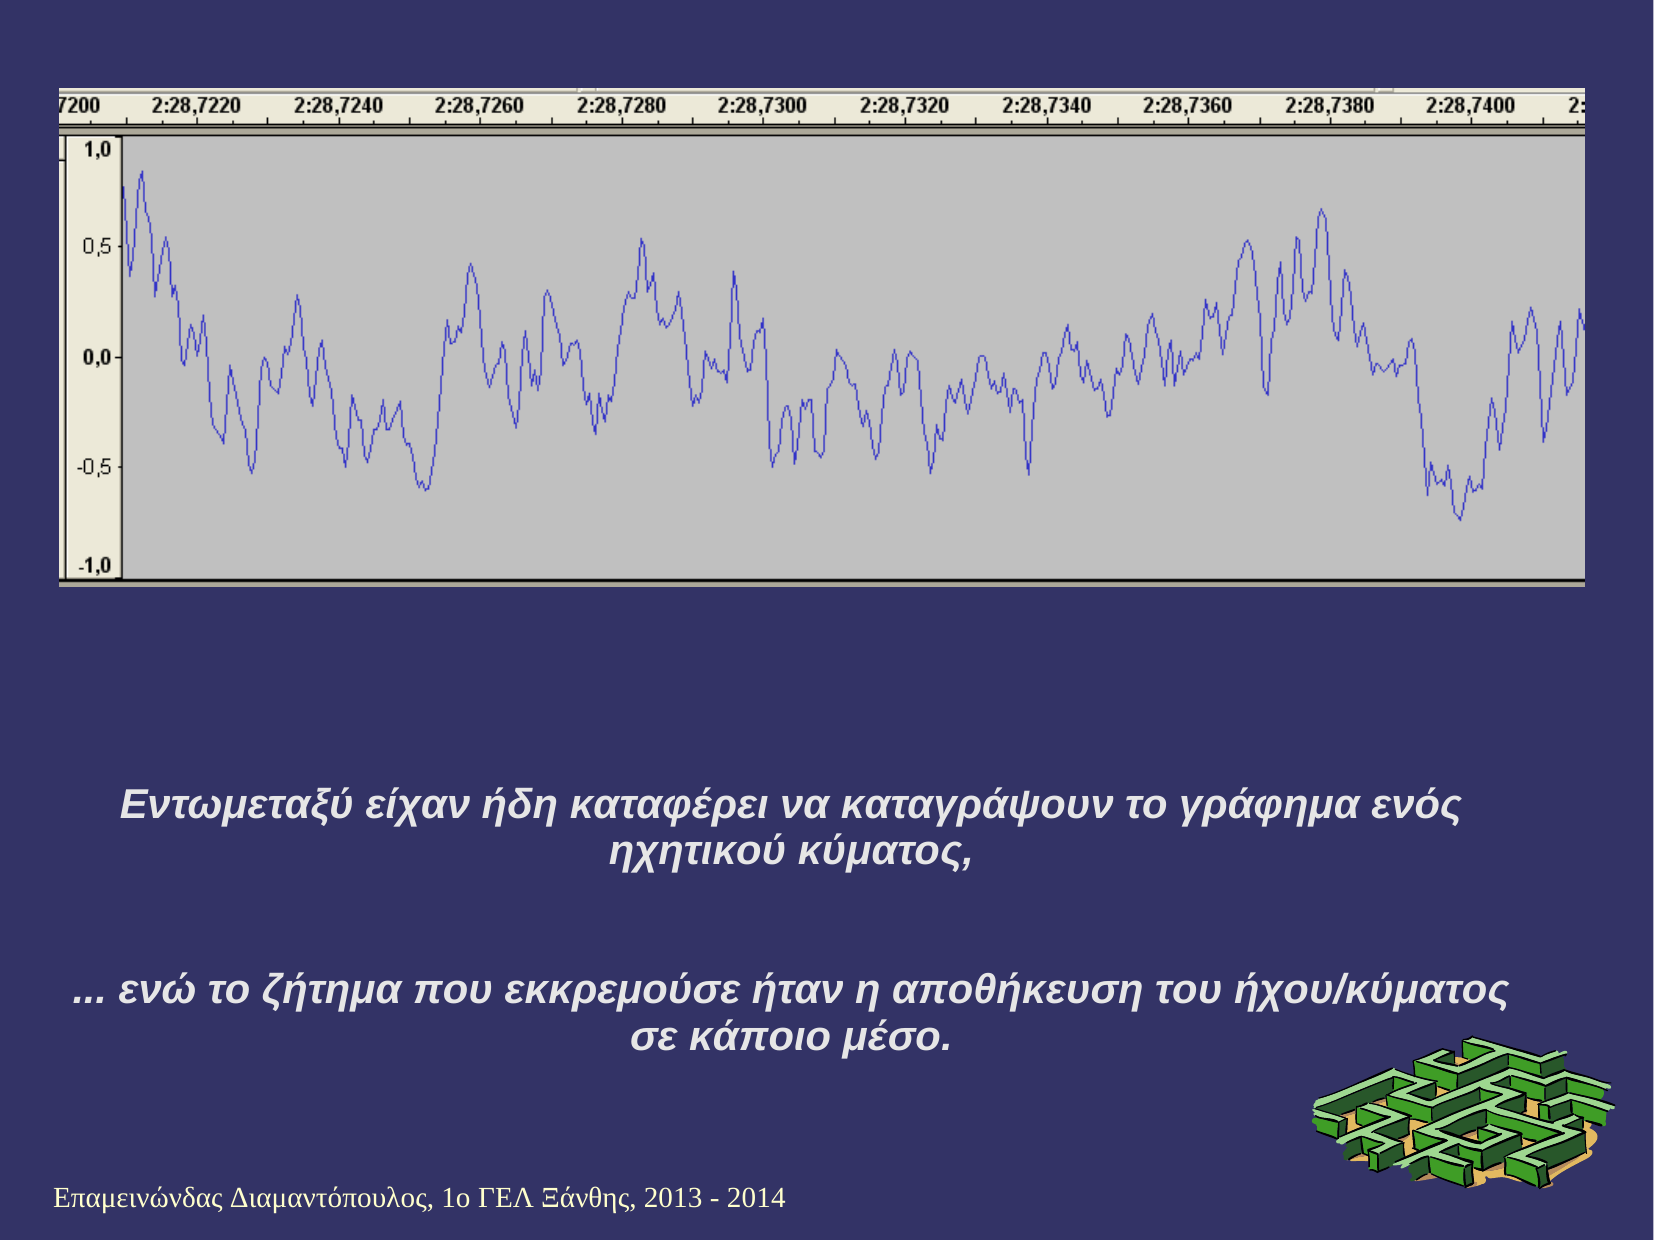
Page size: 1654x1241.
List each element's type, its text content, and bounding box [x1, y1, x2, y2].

picture [59, 88, 1585, 588]
title Εντωμεταξύ είχαν ήδη καταφέρει να καταγράψουν το γράφημα ενός ηχητικού κύματος, ... ενώ το ζήτημα που εκκρεμούσε ήταν η αποθήκευση του ήχου/κύματος σε κάποιο μέσο. [47, 780, 1536, 1060]
